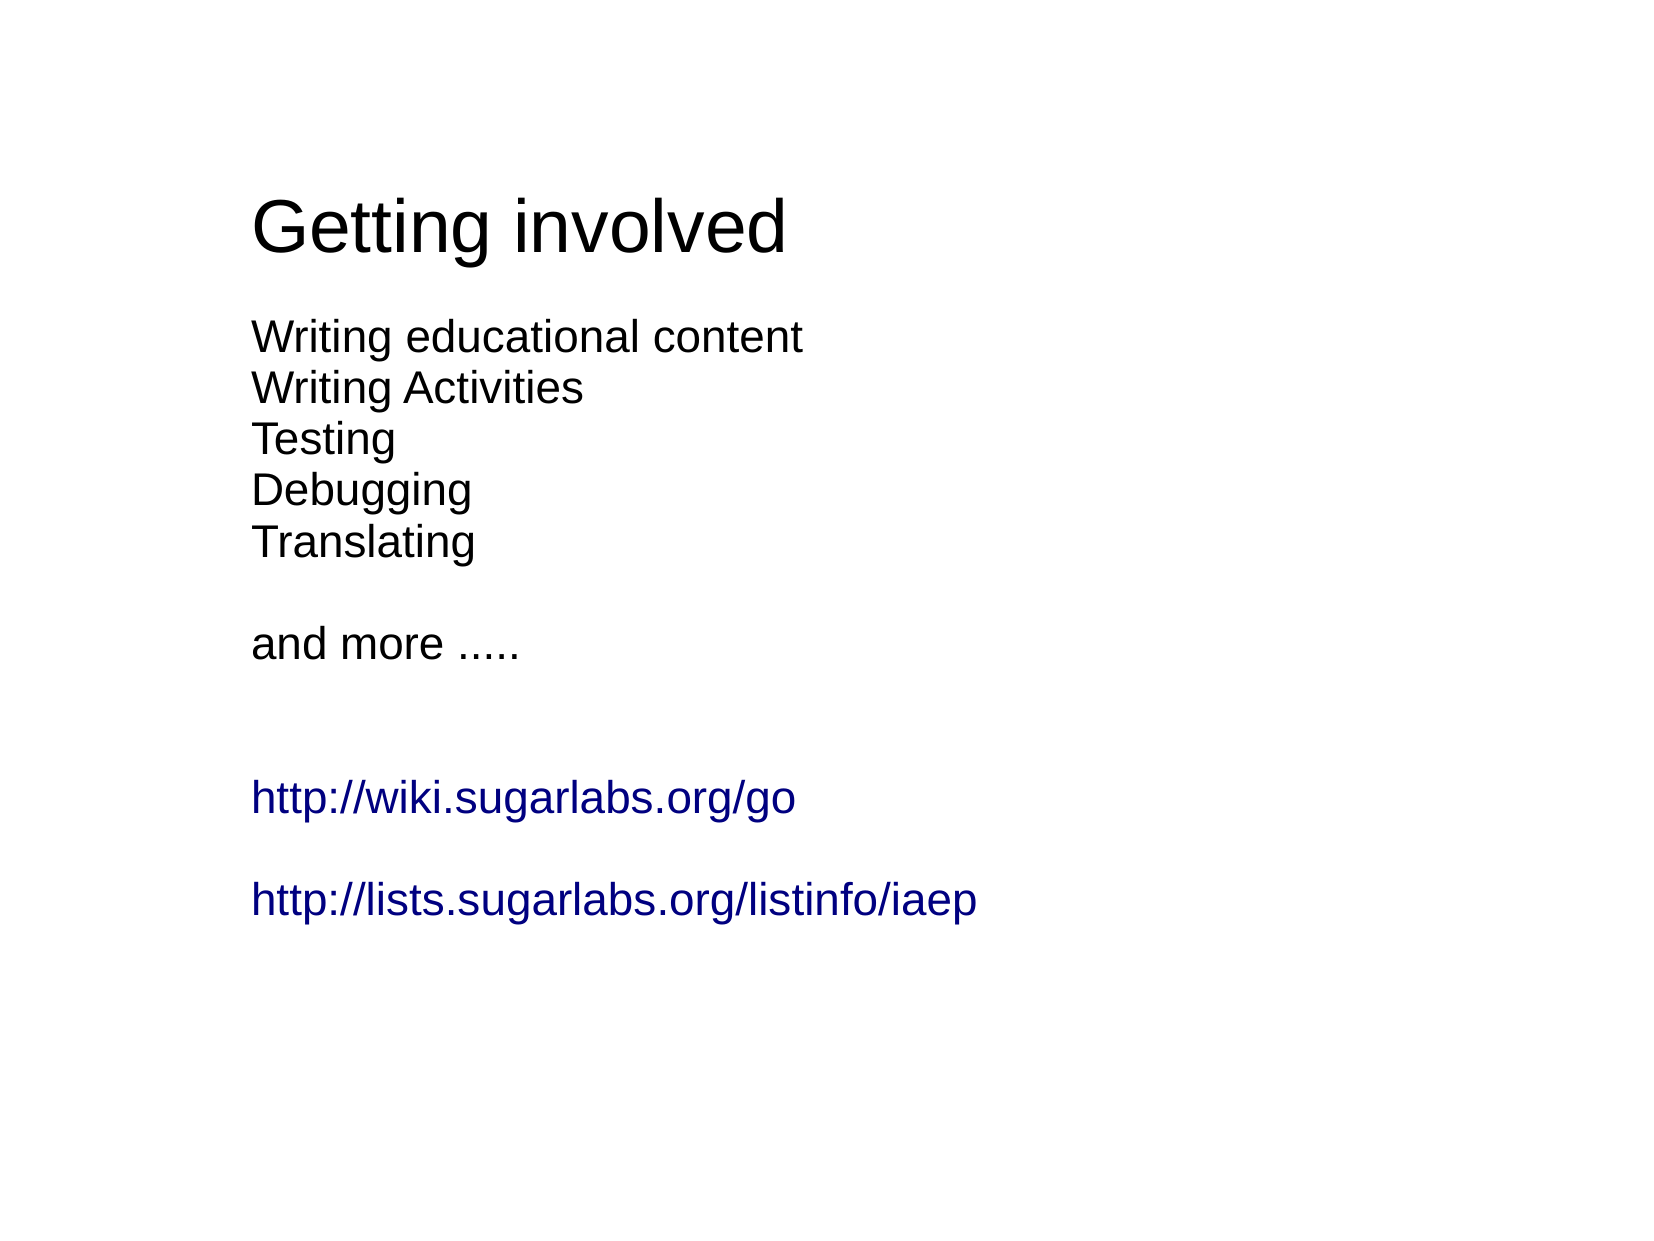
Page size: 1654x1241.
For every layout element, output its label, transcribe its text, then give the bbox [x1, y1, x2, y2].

text_box Getting involved Writing educational content Writing Activities Testing Debugging Translating and more ..... http://wiki.sugarlabs.org/go http://lists.sugarlabs.org/listinfo/iaep [236, 177, 1329, 1084]
